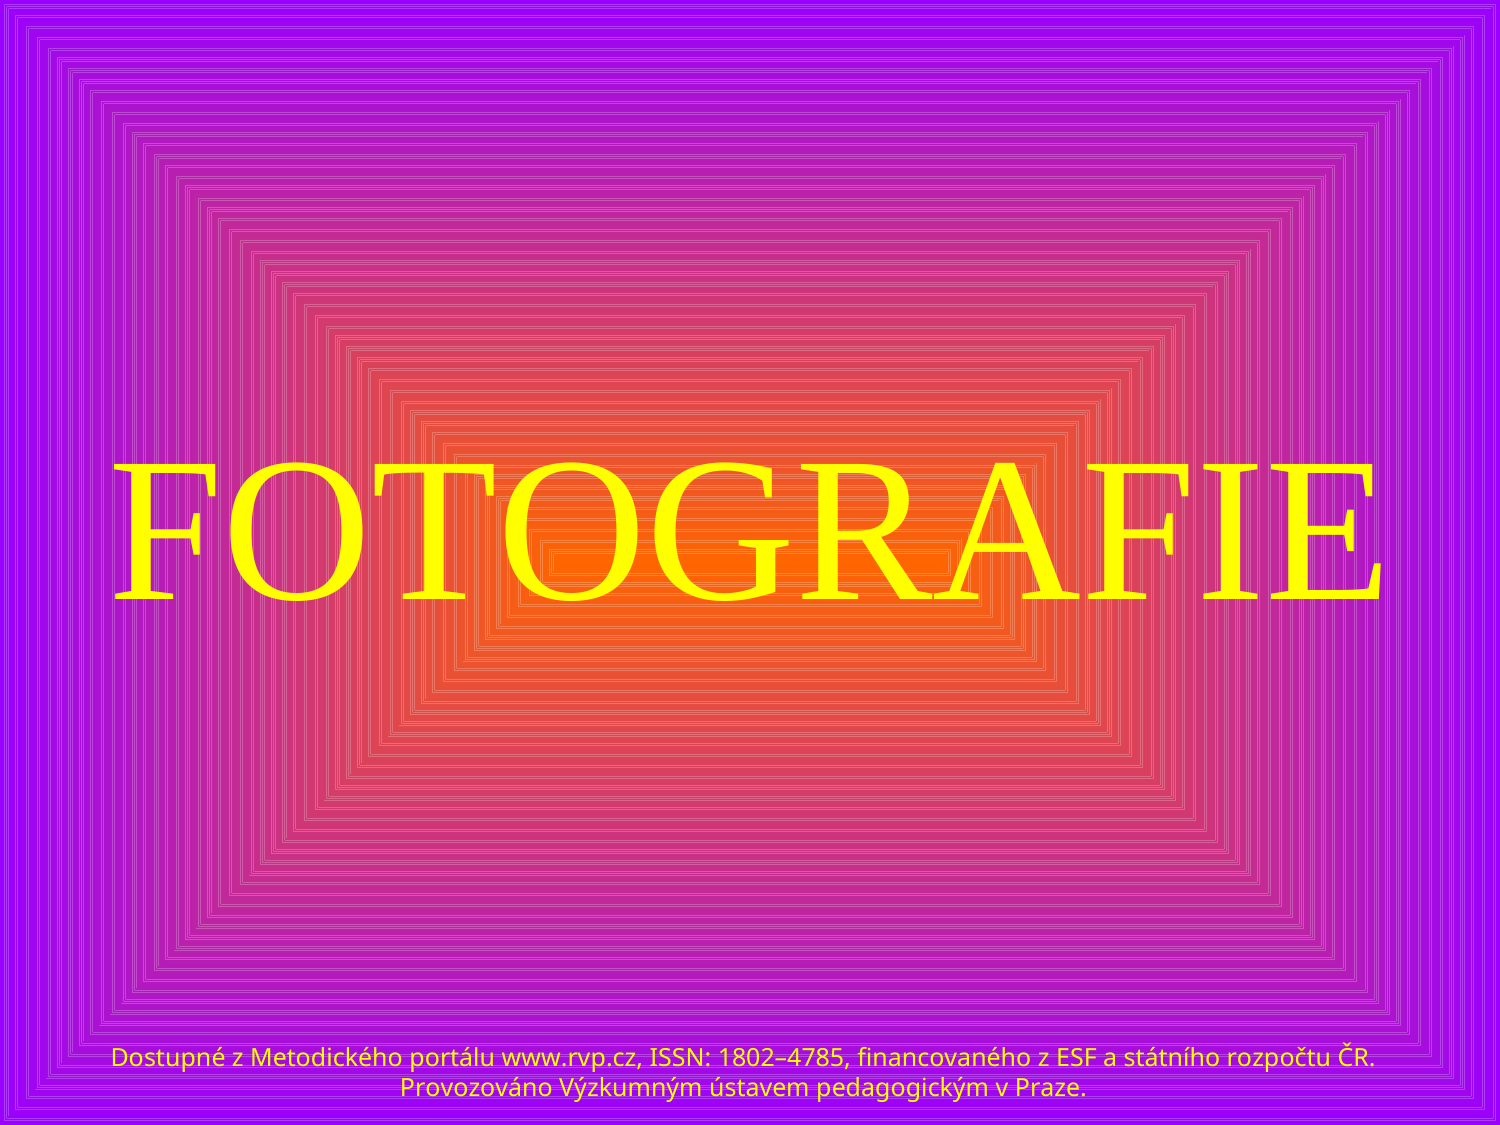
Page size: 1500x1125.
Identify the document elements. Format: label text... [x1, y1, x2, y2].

text_box Dostupné z Metodického portálu www.rvp.cz, ISSN: 1802–4785, financovaného z ESF a státního rozpočtu ČR. Provozováno Výzkumným ústavem pedagogickým v Praze. [35, 1041, 1454, 1102]
text_box FOTOGRAFIE [0, 385, 1500, 649]
